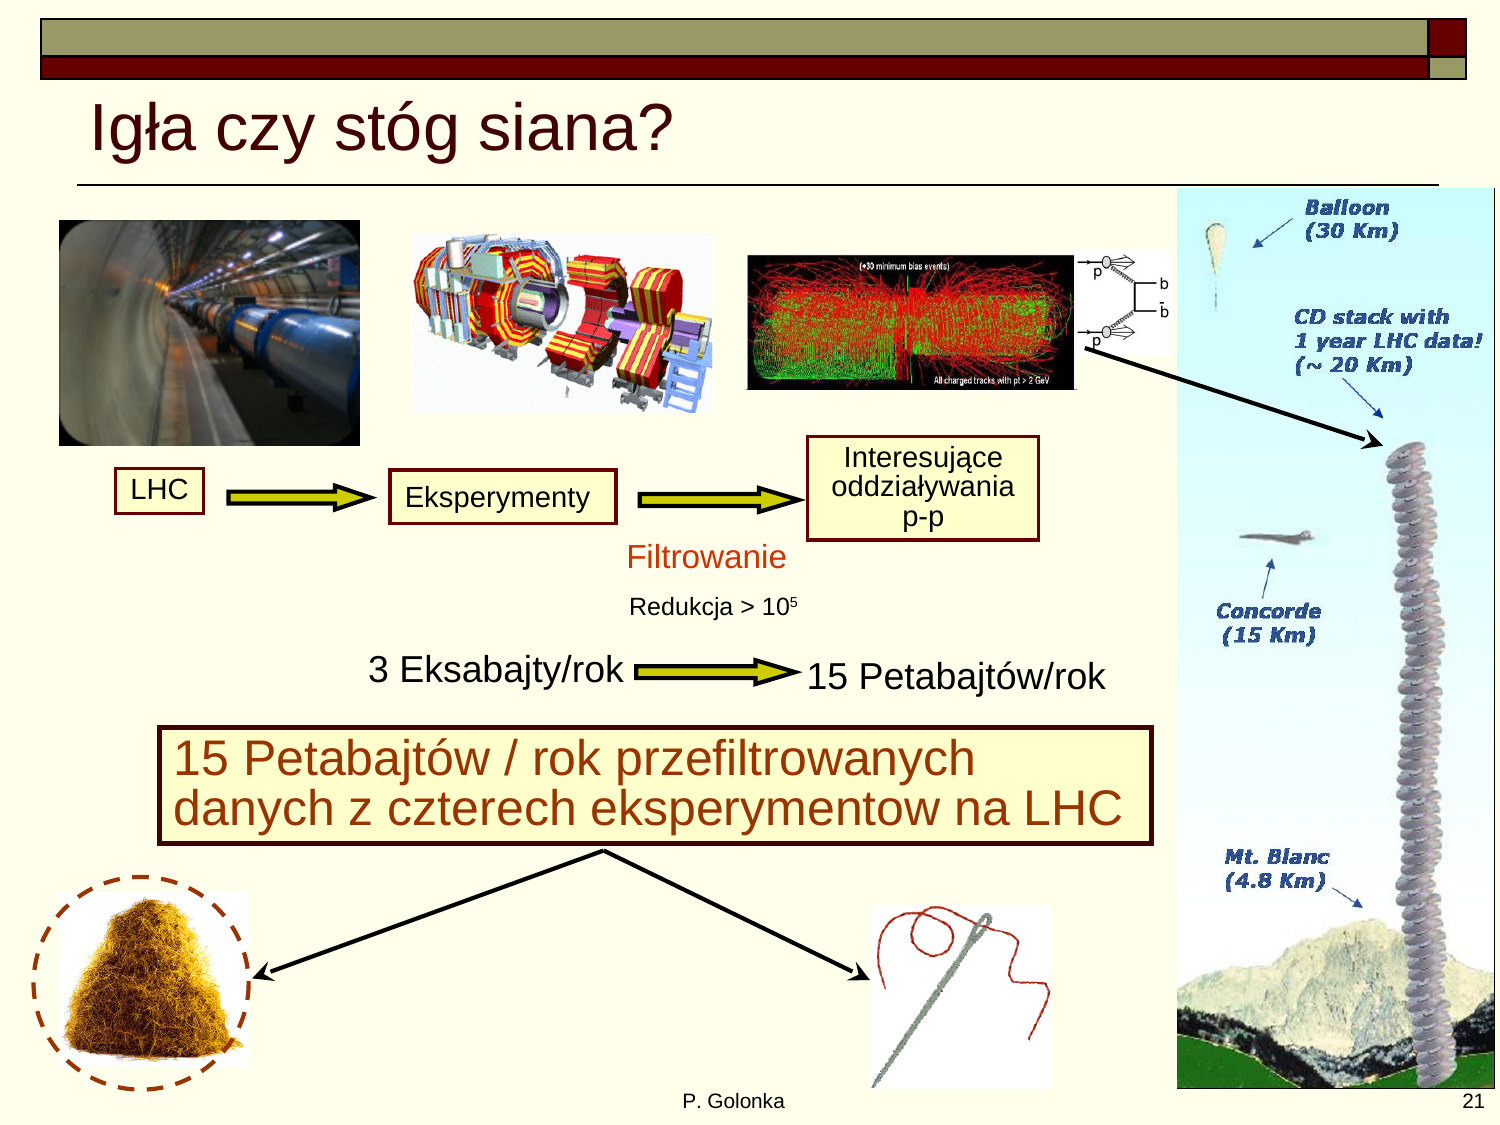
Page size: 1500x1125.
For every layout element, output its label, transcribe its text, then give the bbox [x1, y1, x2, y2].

text_box [228, 485, 371, 510]
picture [59, 220, 360, 446]
picture [746, 249, 1173, 390]
text_box Eksperymenty [390, 470, 616, 524]
text_box 15 Petabajtów / rok przefiltrowanych danych z czterech eksperymentow na LHC [159, 727, 1152, 844]
text_box Interesujące oddziaływania p-p [807, 436, 1039, 541]
text_box LHC [115, 468, 204, 514]
text_box Redukcja > 105 [614, 587, 814, 628]
picture [412, 233, 713, 413]
text_box [639, 488, 799, 512]
title Igła czy stóg siana? [75, 82, 1426, 173]
picture [870, 905, 1051, 1089]
text_box 15 Petabajtów/rok [791, 648, 1121, 705]
picture [1177, 188, 1495, 1089]
text_box 3 Eksabajty/rok [353, 641, 639, 698]
picture [59, 892, 249, 1067]
text_box Filtrowanie [611, 534, 803, 584]
text_box [636, 660, 796, 685]
